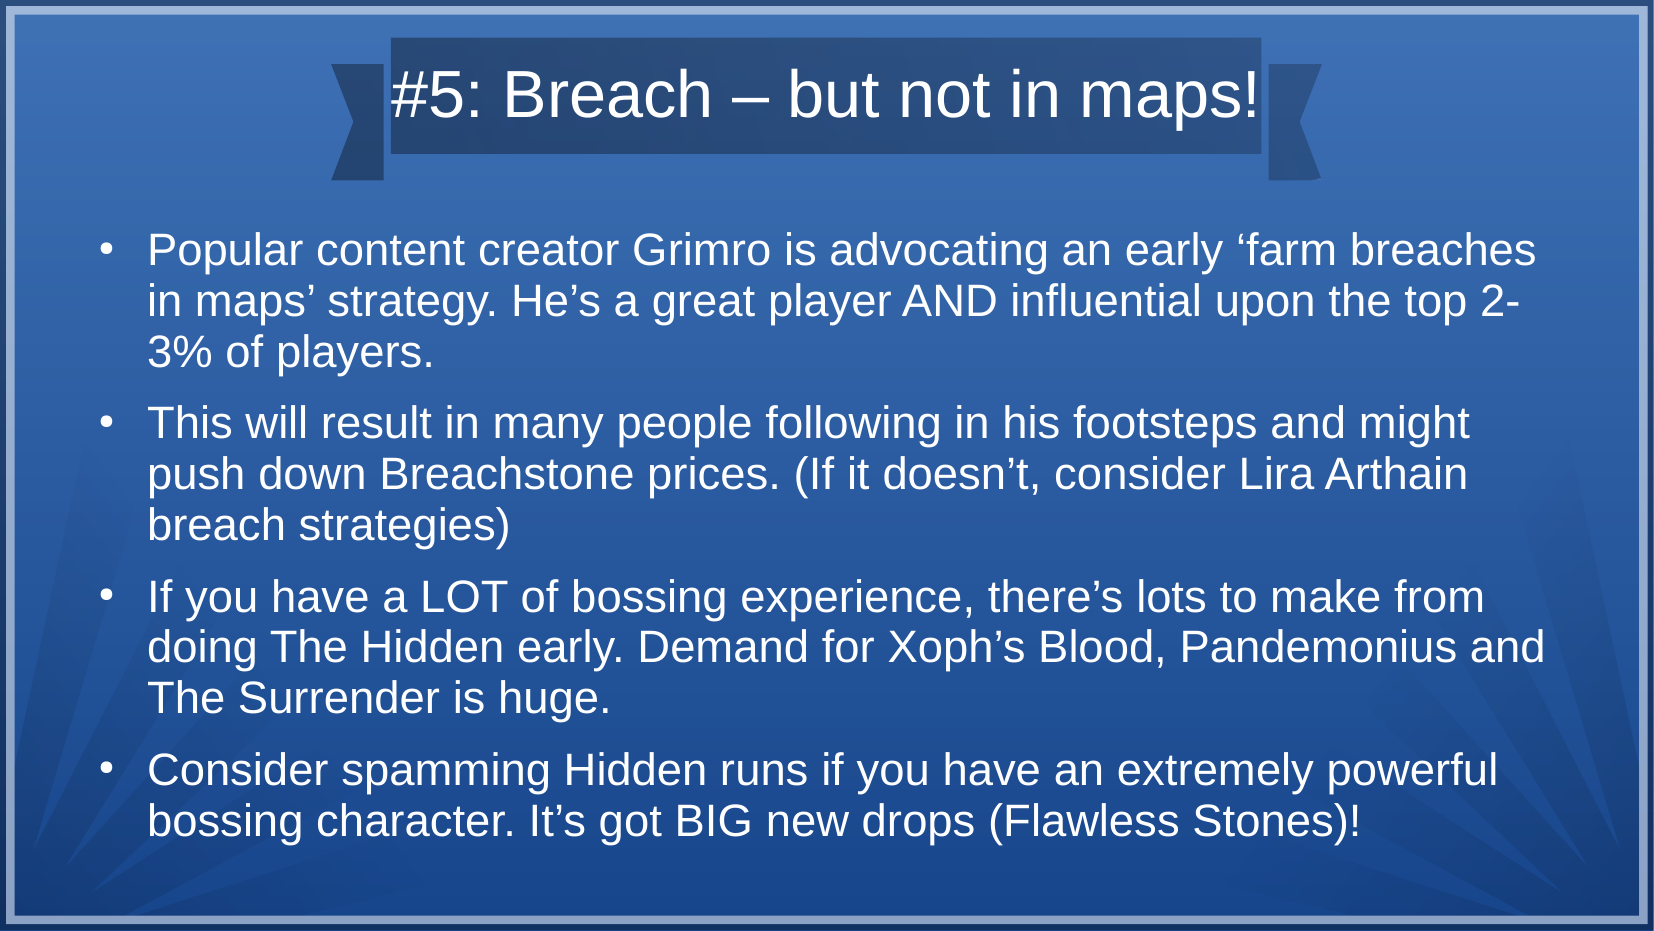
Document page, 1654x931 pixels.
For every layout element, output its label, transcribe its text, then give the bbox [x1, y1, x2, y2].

title #5: Breach – but not in maps! [389, 35, 1264, 154]
list Popular content creator Grimro is advocating an early ‘farm breaches in maps’ strategy. He’s a great player AND influential upon the top 2-3% of players. This will result in many people following in his footsteps and might push down Breachstone prices. (If it doesn’t, consider Lira Arthain breach strategies) If you have a LOT of bossing experience, there’s lots to make from doing The Hidden early. Demand for Xoph’s Blood, Pandemonius and The Surrender is huge. Consider spamming Hidden runs if you have an extremely powerful bossing character. It’s got BIG new drops (Flawless Stones)! [82, 224, 1571, 848]
